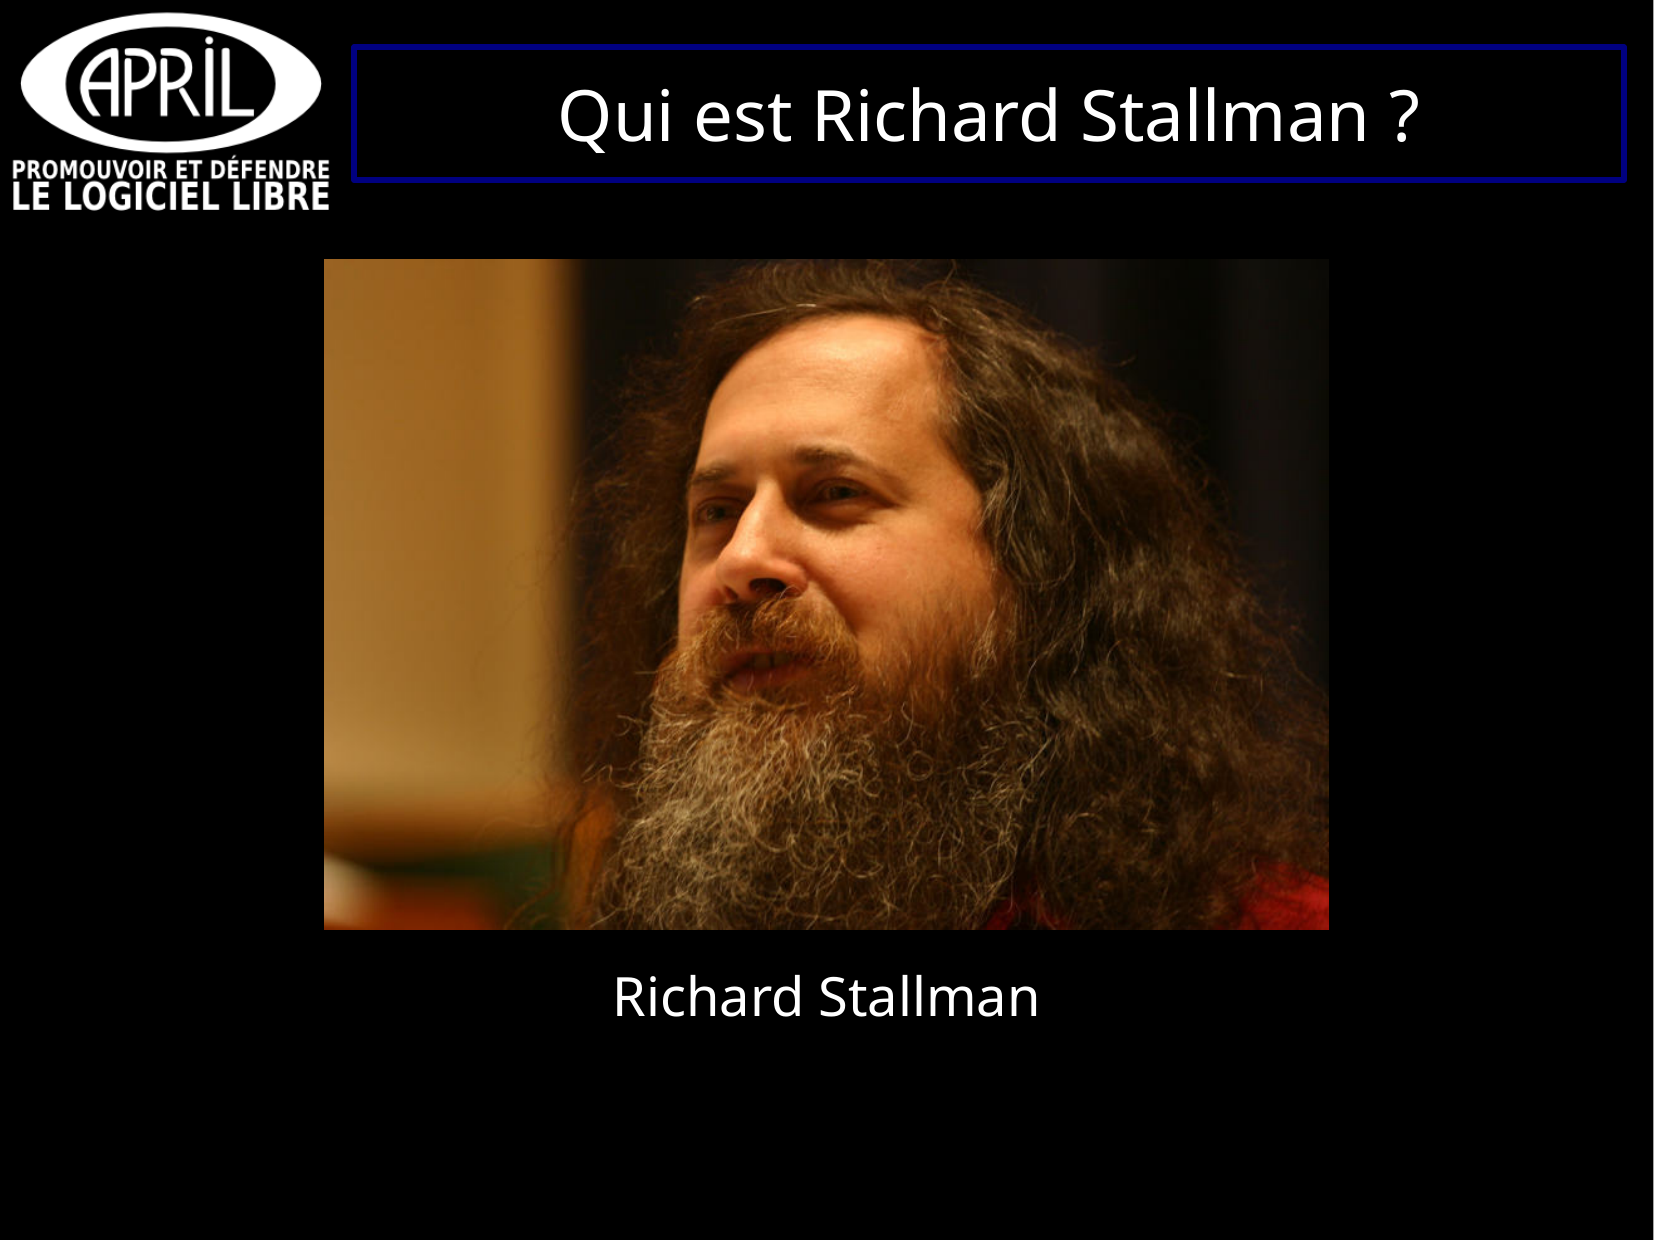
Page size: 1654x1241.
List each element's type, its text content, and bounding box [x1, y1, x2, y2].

text_box Richard Stallman [191, 950, 1462, 1029]
picture [8, 7, 333, 237]
picture [324, 259, 1329, 930]
title Qui est Richard Stallman ? [354, 47, 1625, 181]
